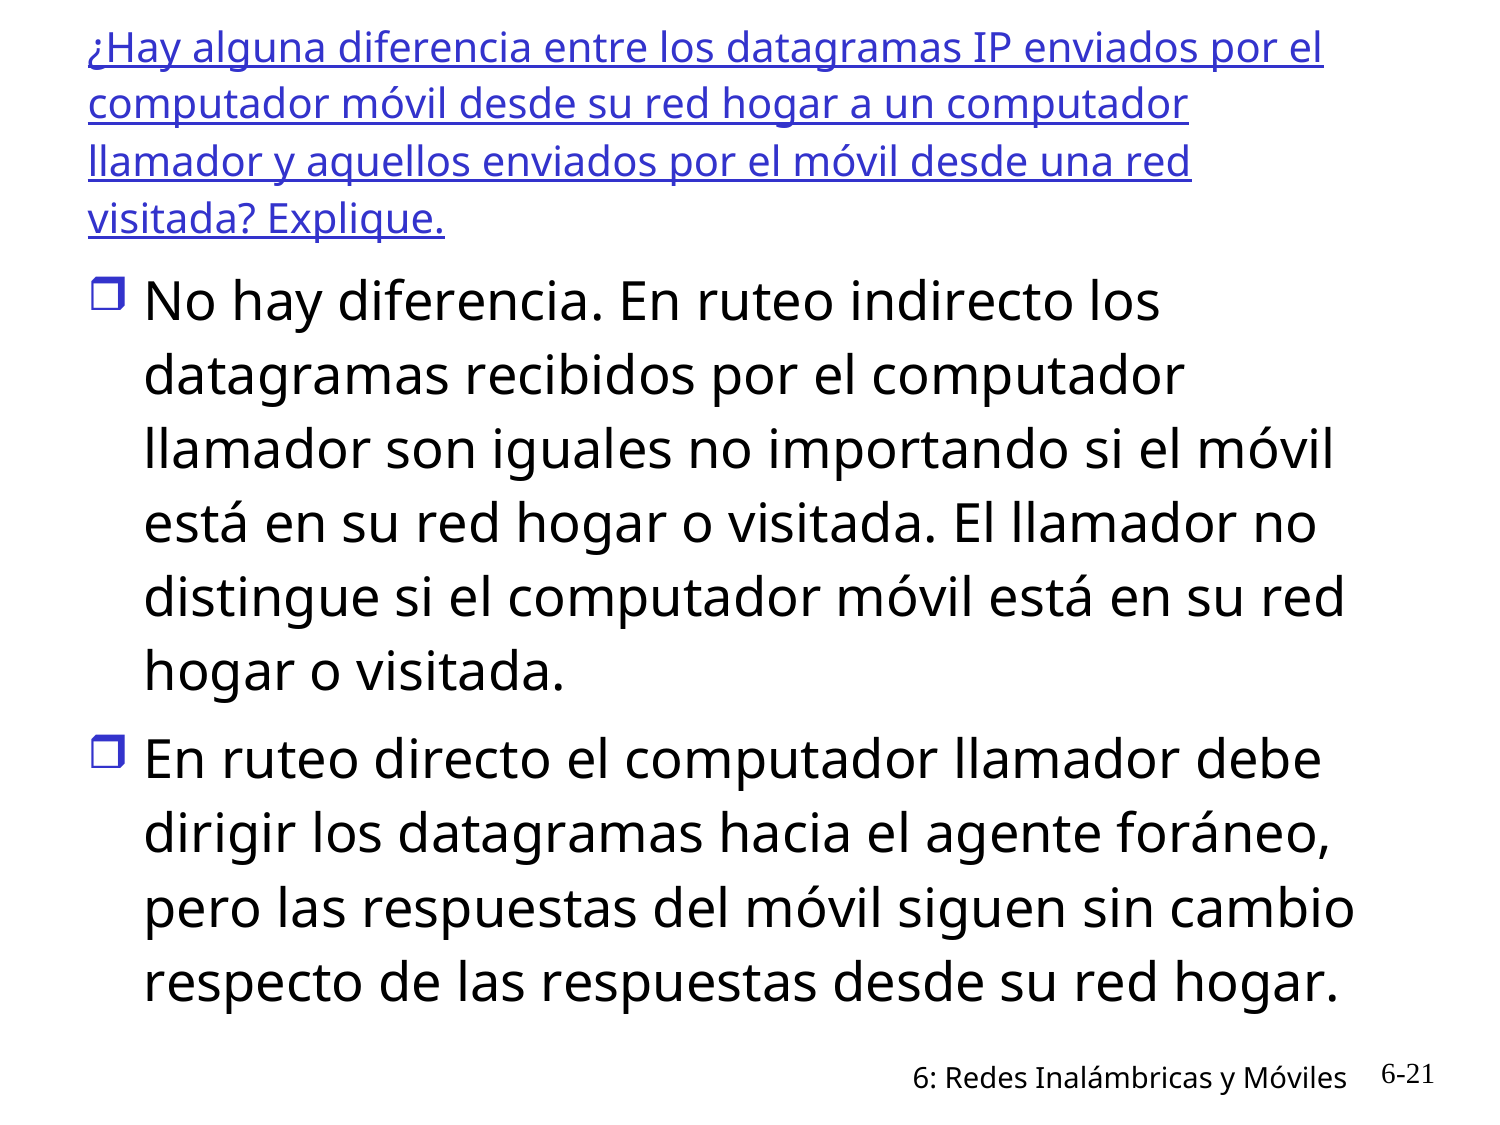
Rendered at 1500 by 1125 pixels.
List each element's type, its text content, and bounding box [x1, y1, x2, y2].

title ¿Hay alguna diferencia entre los datagramas IP enviados por el computador móvil desde su red hogar a un computador llamador y aquellos enviados por el móvil desde una red visitada? Explique. [87, 23, 1363, 239]
list No hay diferencia. En ruteo indirecto los datagramas recibidos por el computador llamador son iguales no importando si el móvil está en su red hogar o visitada. El llamador no distingue si el computador móvil está en su red hogar o visitada. En ruteo directo el computador llamador debe dirigir los datagramas hacia el agente foráneo, pero las respuestas del móvil siguen sin cambio respecto de las respuestas desde su red hogar. [87, 262, 1363, 971]
